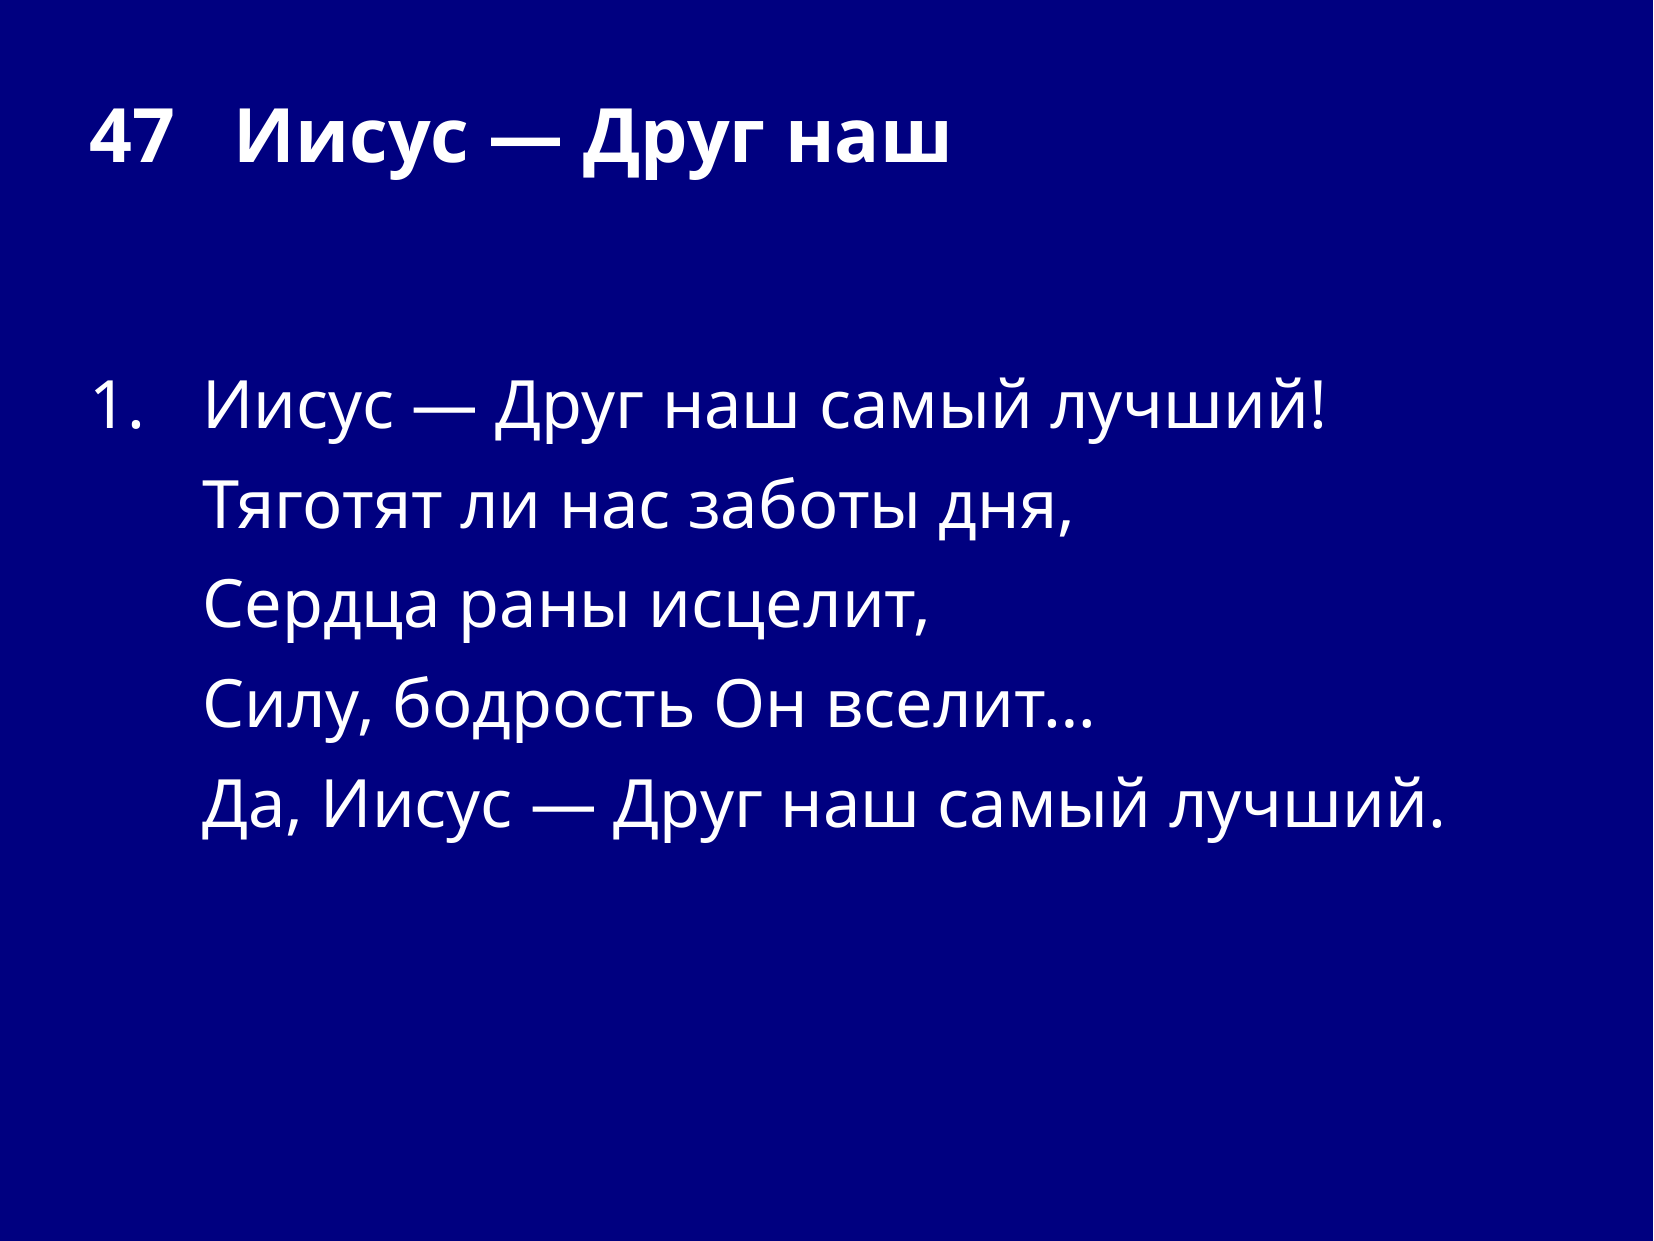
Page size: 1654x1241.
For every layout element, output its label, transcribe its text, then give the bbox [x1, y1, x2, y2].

text_box 1. Иисус — Друг наш самый лучший! Тяготят ли нас заботы дня, Сердца раны исцелит, Силу, бодрость Он вселит… Да, Иисус — Друг наш самый лучший. [75, 188, 1576, 1163]
text_box 47 Иисус — Друг наш [75, 75, 1576, 188]
